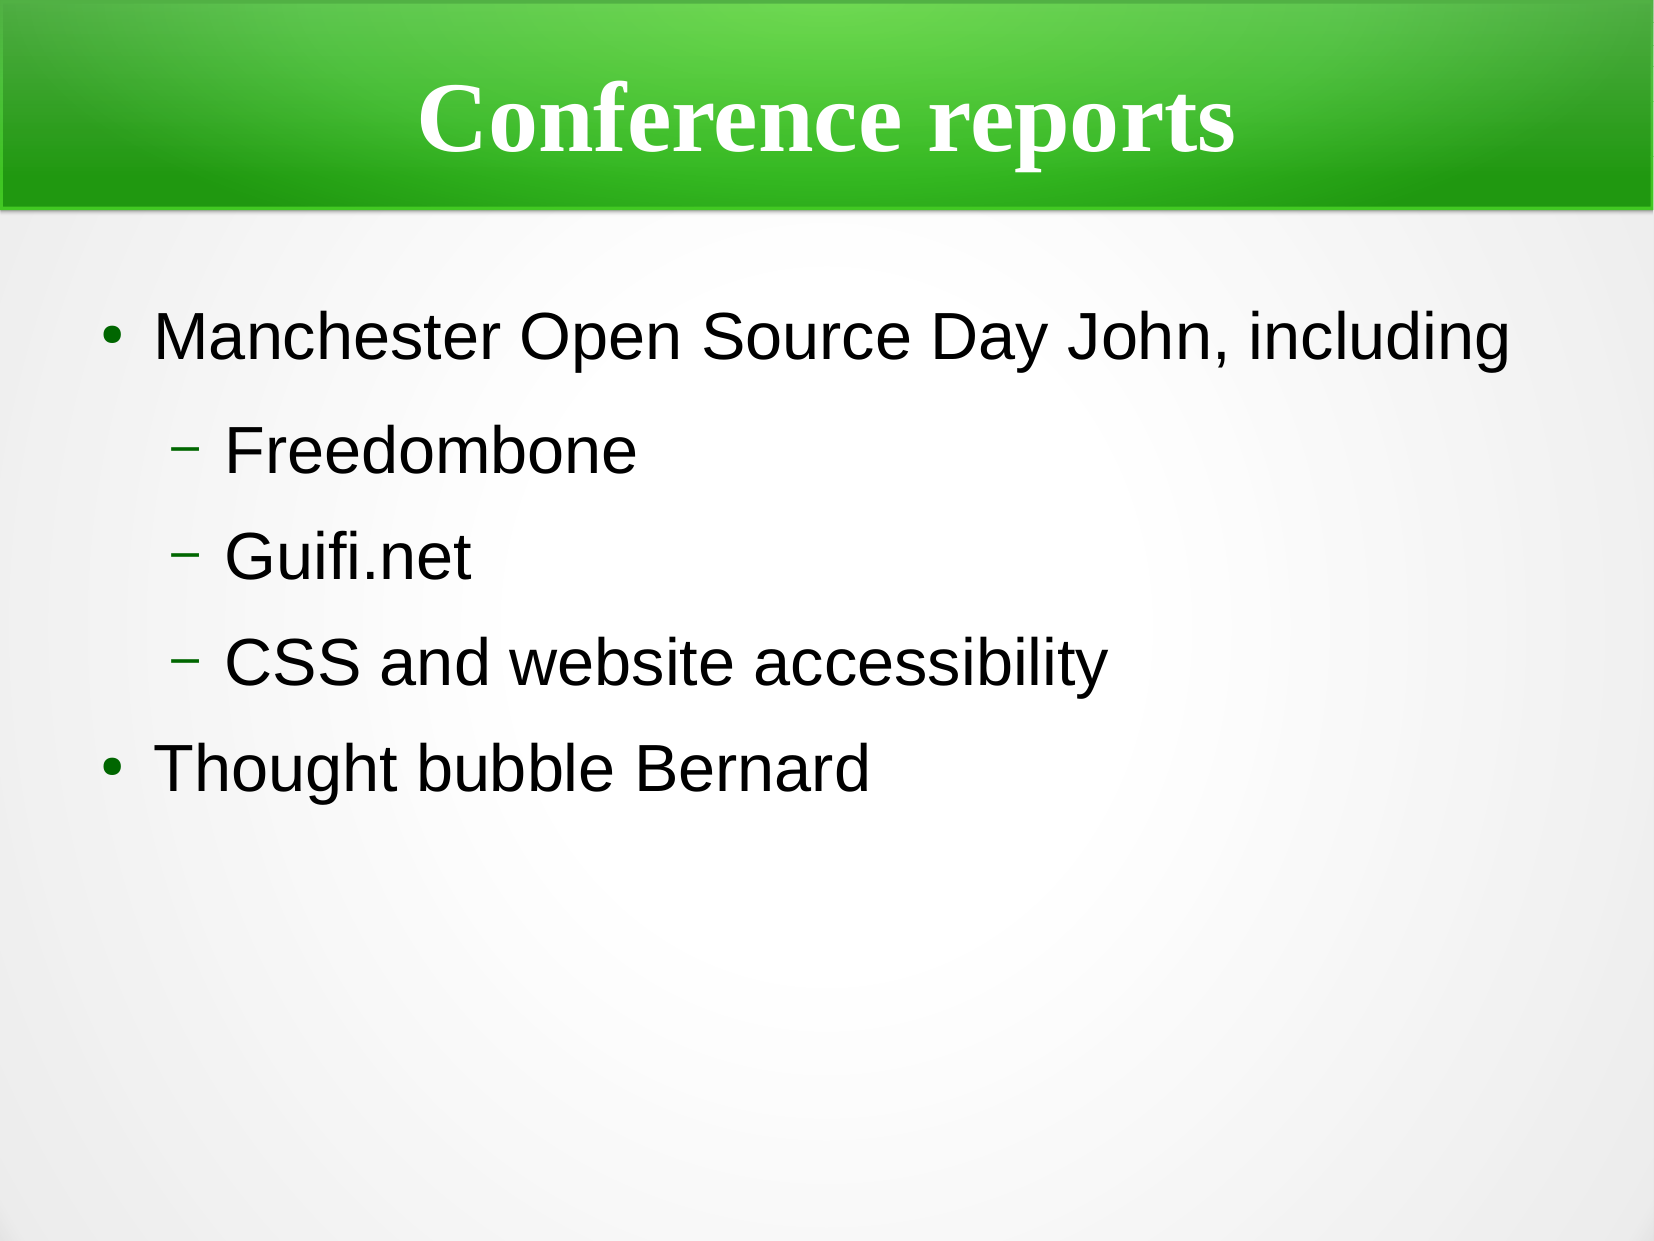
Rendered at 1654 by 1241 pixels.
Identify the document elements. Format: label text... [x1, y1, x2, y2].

list Manchester Open Source Day John, including Freedombone Guifi.net CSS and website accessibility Thought bubble Bernard [82, 299, 1571, 1019]
title Conference reports [82, 45, 1571, 192]
